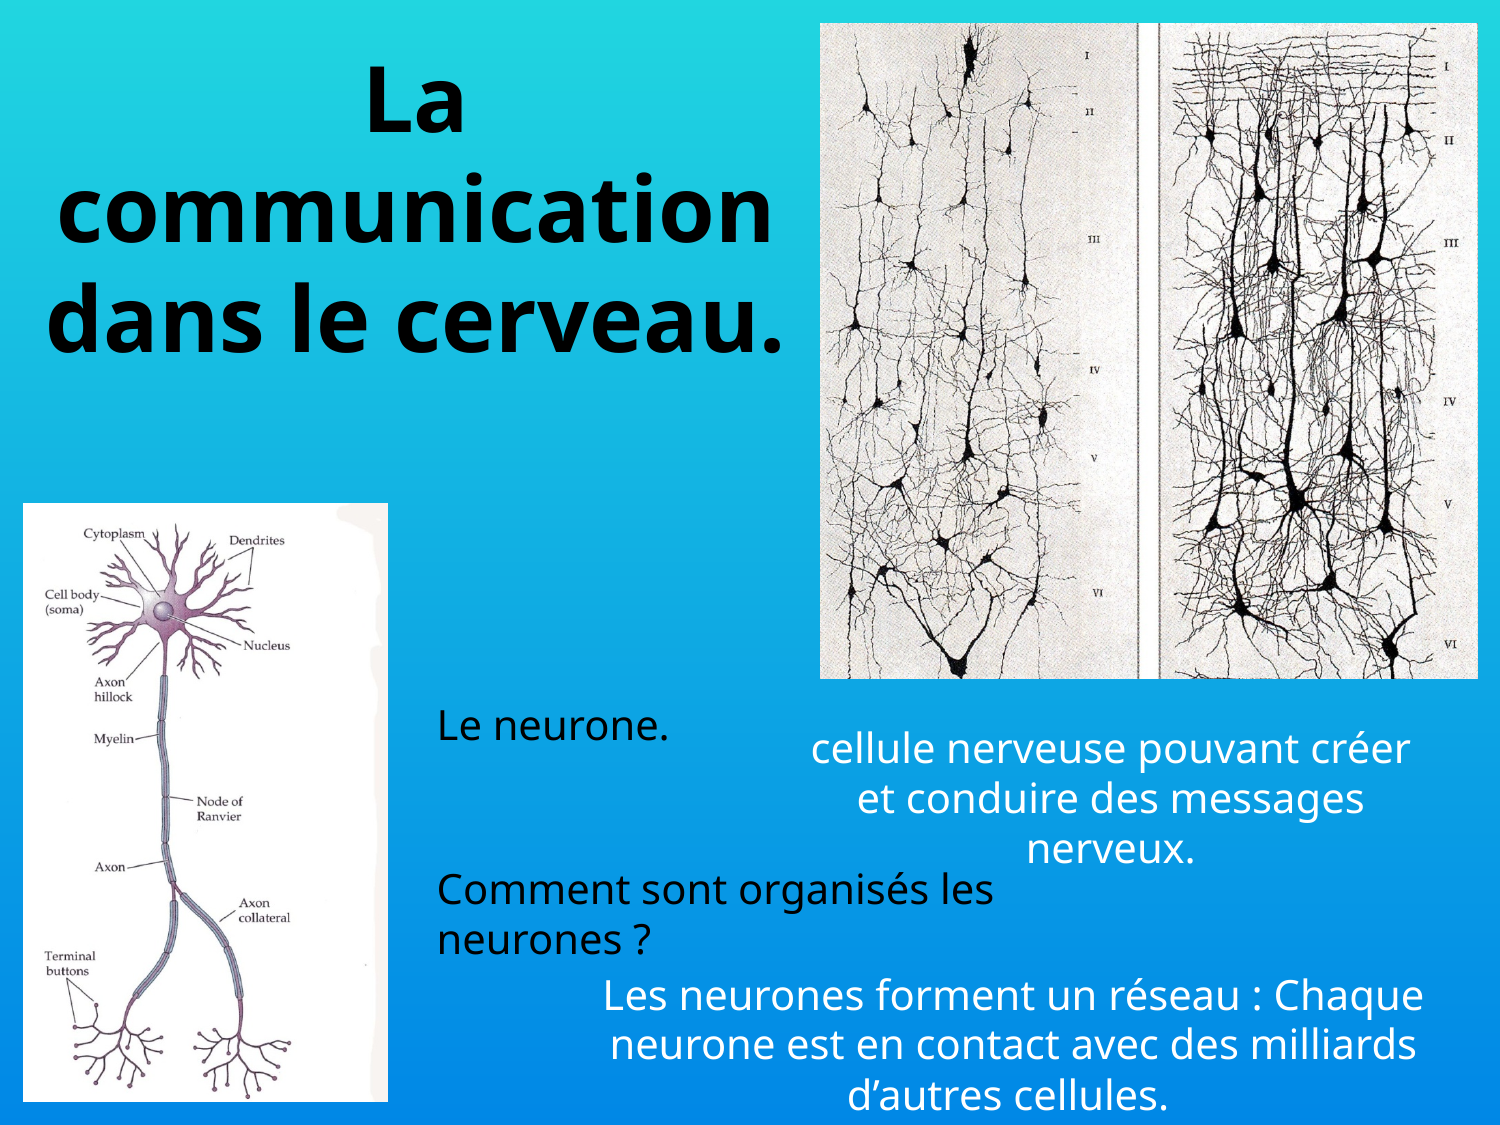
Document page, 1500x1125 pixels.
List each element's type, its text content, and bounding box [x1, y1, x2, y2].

picture [0, 23, 1500, 678]
title La communication dans le cerveau. [23, 24, 809, 387]
text_box cellule nerveuse pouvant créer et conduire des messages nerveux. [773, 714, 1449, 880]
text_box page190 [812, 149, 820, 205]
text_box Comment sont organisés les neurones ? [421, 855, 1060, 971]
text_box Les neurones forment un réseau : Chaque neurone est en contact avec des milliards d’autres cellules. [527, 960, 1500, 1125]
text_box Le neurone. [421, 691, 760, 757]
picture [23, 504, 388, 1102]
